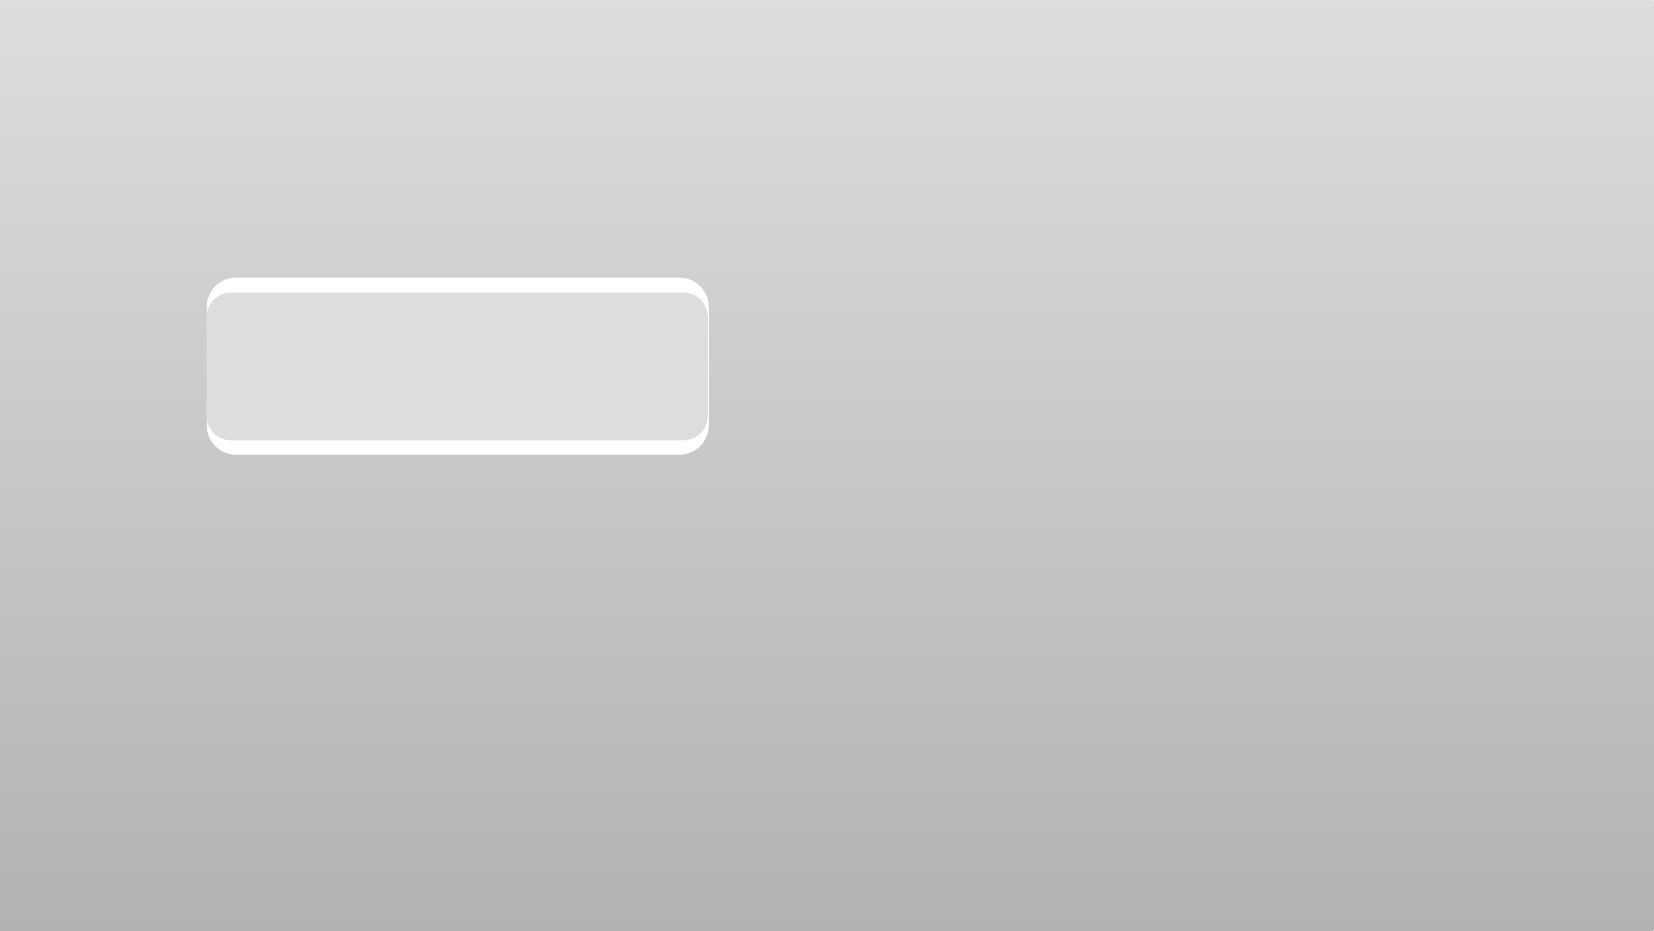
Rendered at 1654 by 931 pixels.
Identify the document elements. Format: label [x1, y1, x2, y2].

text_box [206, 277, 709, 455]
